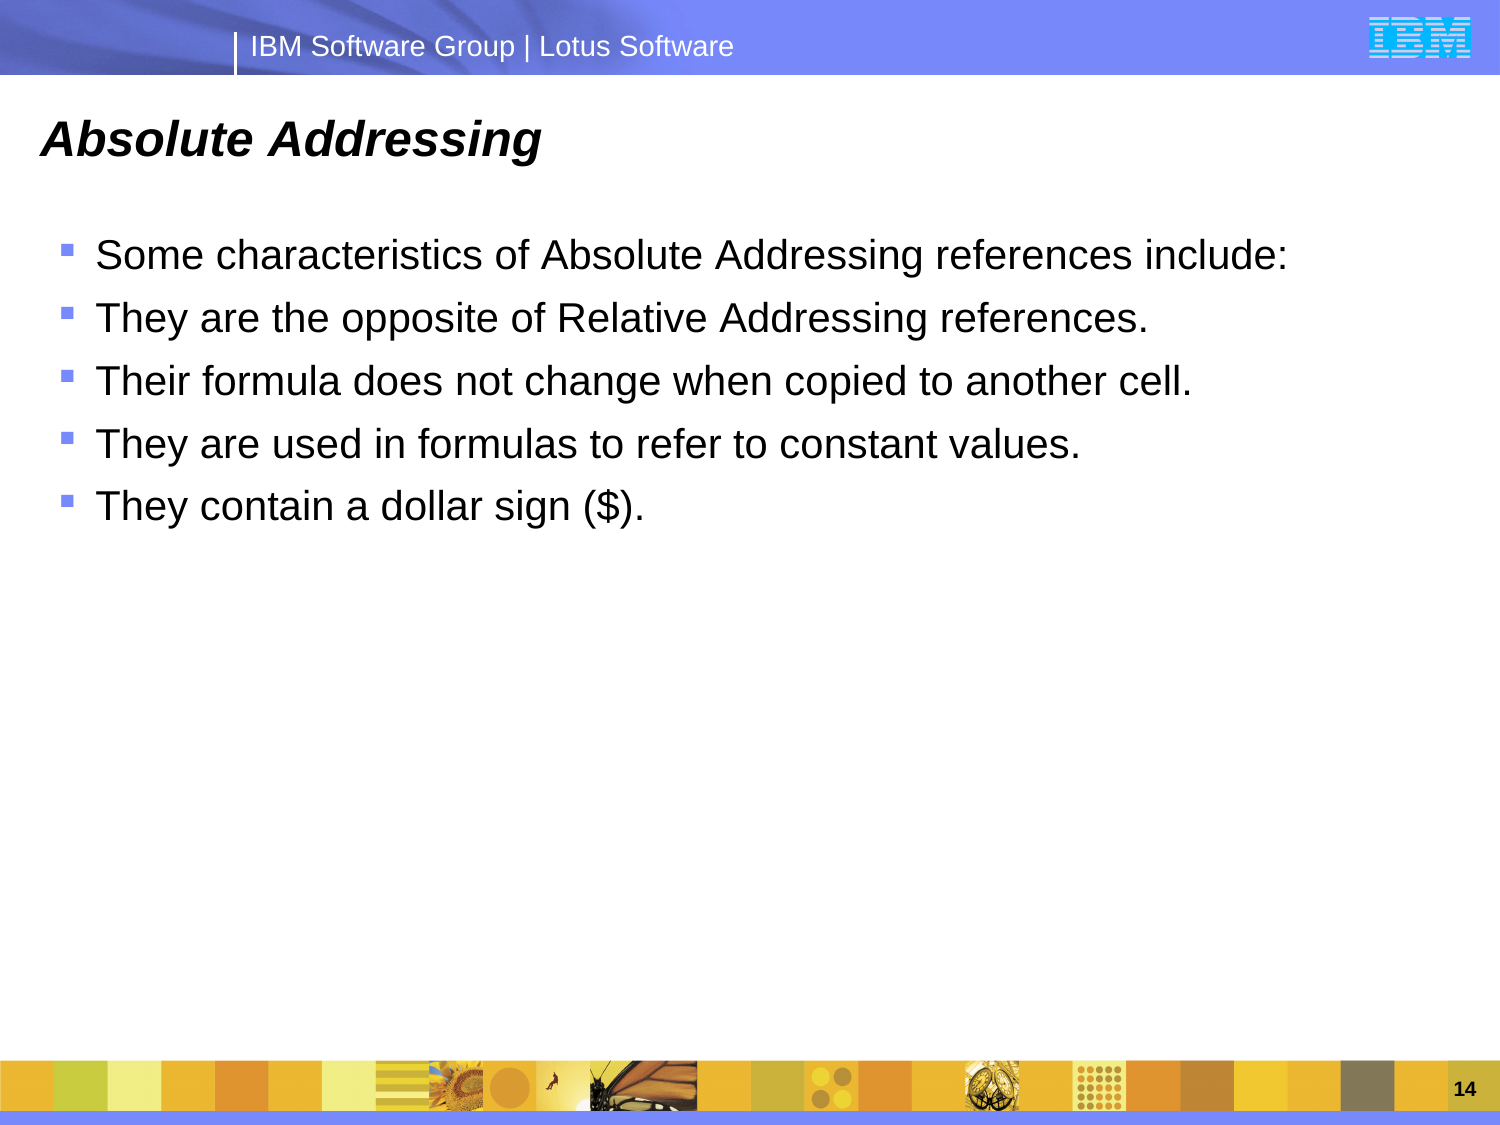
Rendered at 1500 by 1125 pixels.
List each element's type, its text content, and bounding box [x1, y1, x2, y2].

list Some characteristics of Absolute Addressing references include: They are the opposite of Relative Addressing references. Their formula does not change when copied to another cell. They are used in formulas to refer to constant values. They contain a dollar sign ($). [57, 234, 1334, 875]
picture [0, 0, 1500, 75]
picture [0, 1060, 1500, 1111]
title Absolute Addressing [25, 106, 1378, 189]
